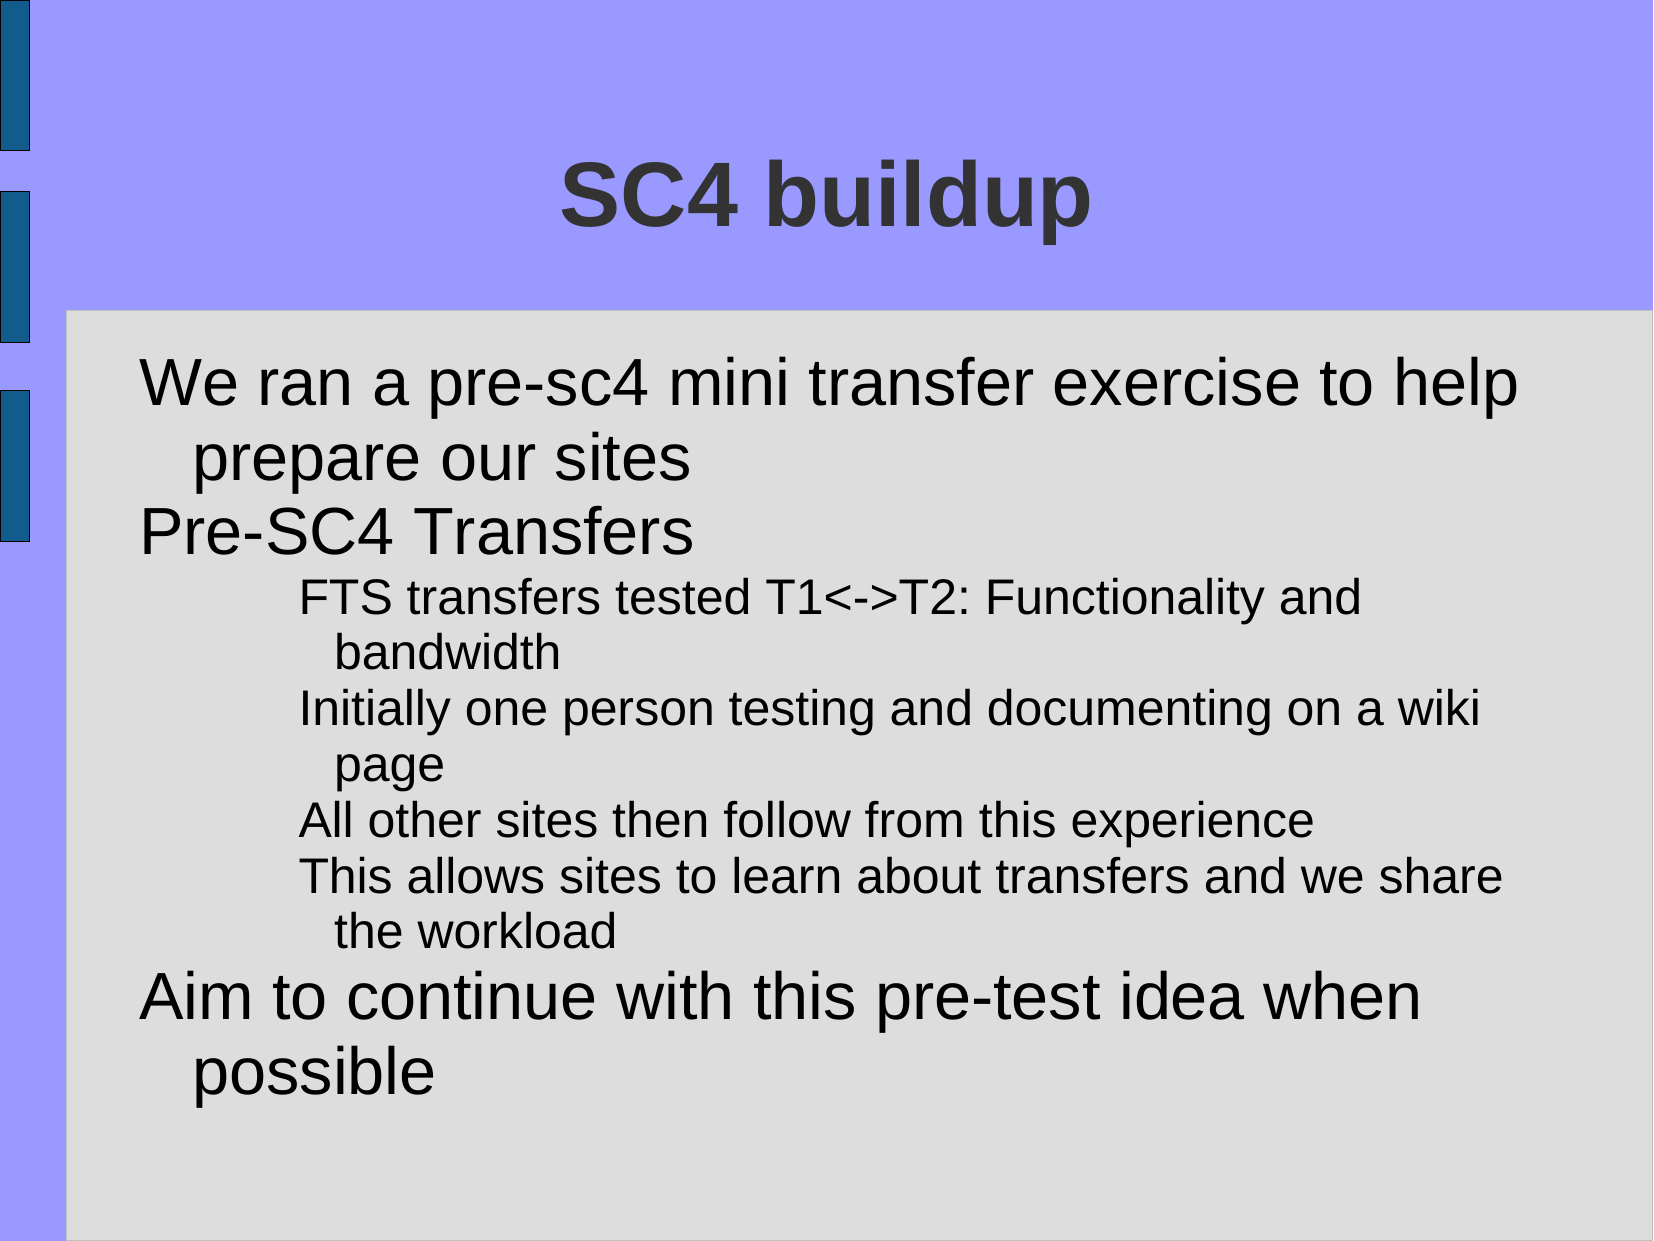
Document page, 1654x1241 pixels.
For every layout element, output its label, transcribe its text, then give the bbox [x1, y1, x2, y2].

title SC4 buildup [121, 91, 1534, 299]
list We ran a pre-sc4 mini transfer exercise to help prepare our sites Pre-SC4 Transfers FTS transfers tested T1<->T2: Functionality and bandwidth Initially one person testing and documenting on a wiki page All other sites then follow from this experience This allows sites to learn about transfers and we share the workload Aim to continue with this pre-test idea when possible [121, 344, 1534, 1172]
